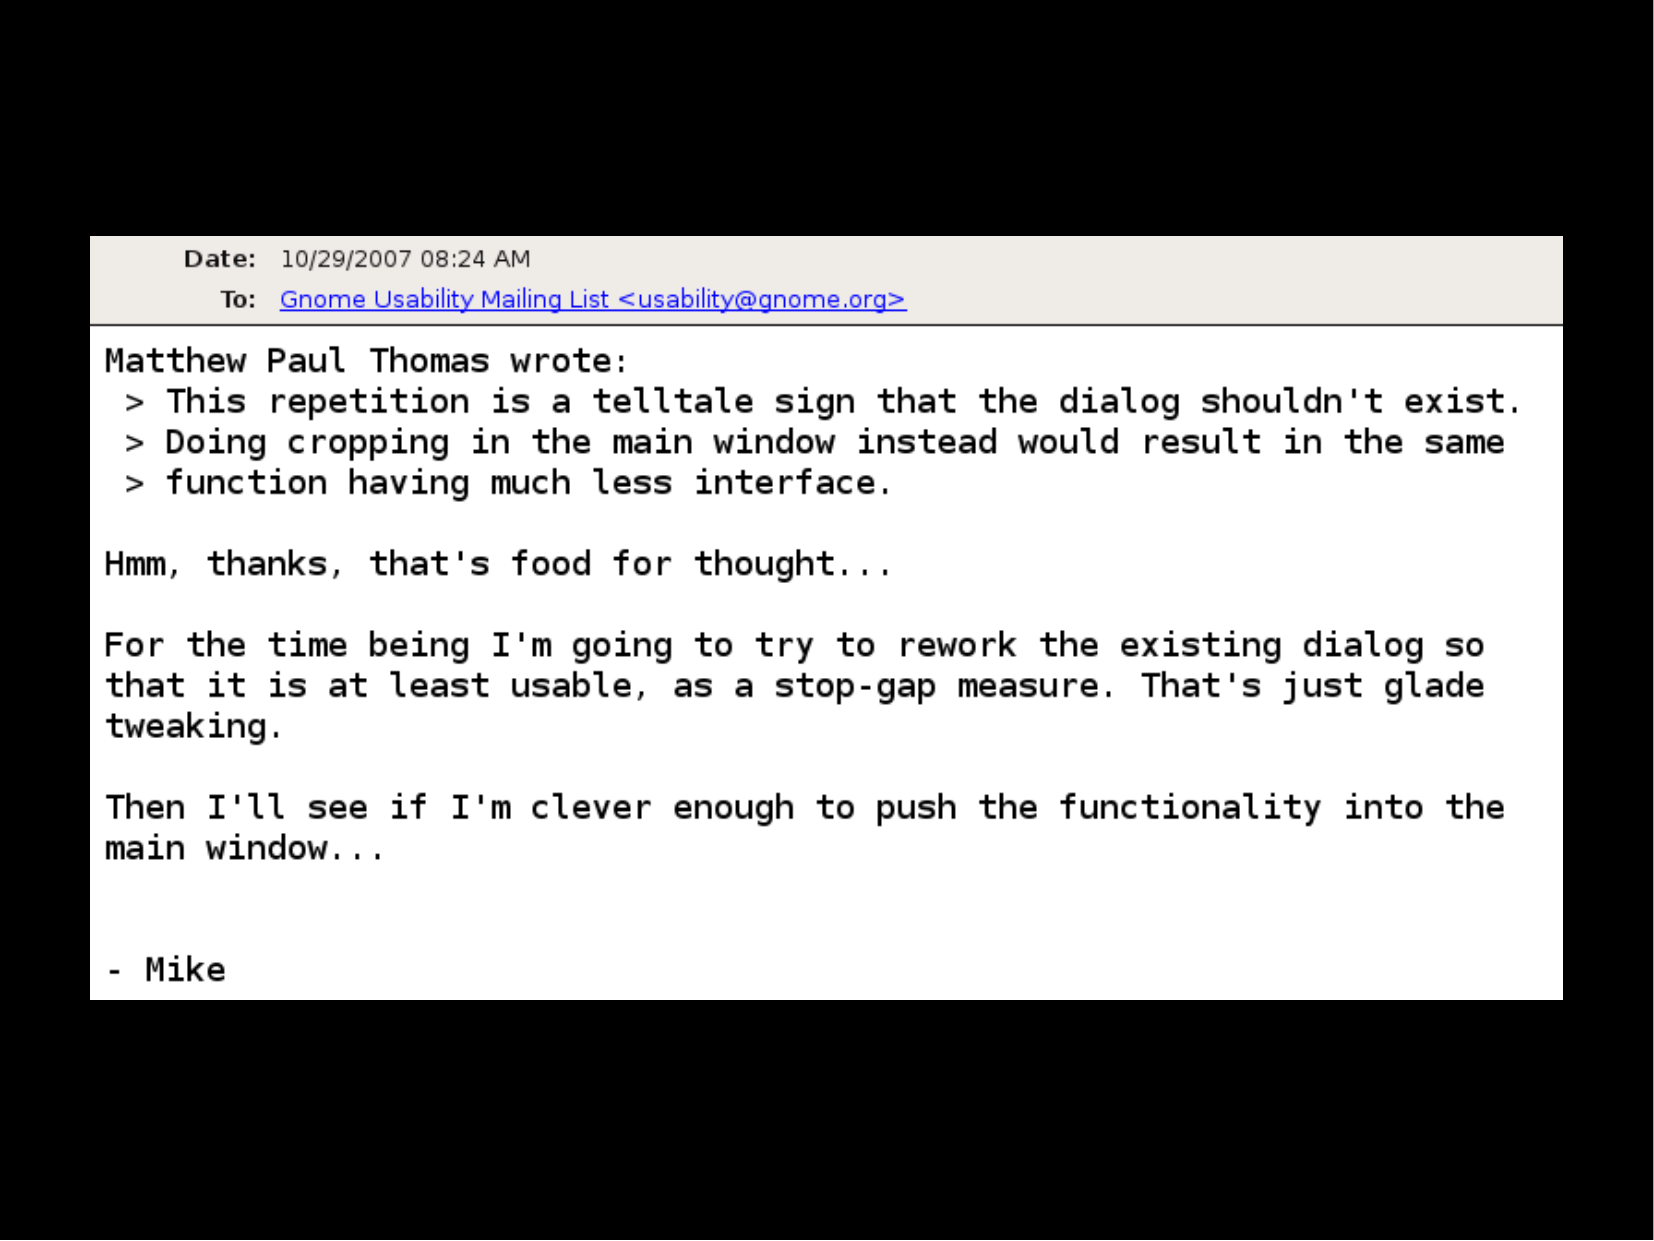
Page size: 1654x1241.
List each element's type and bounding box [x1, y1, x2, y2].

picture [90, 236, 1563, 1000]
